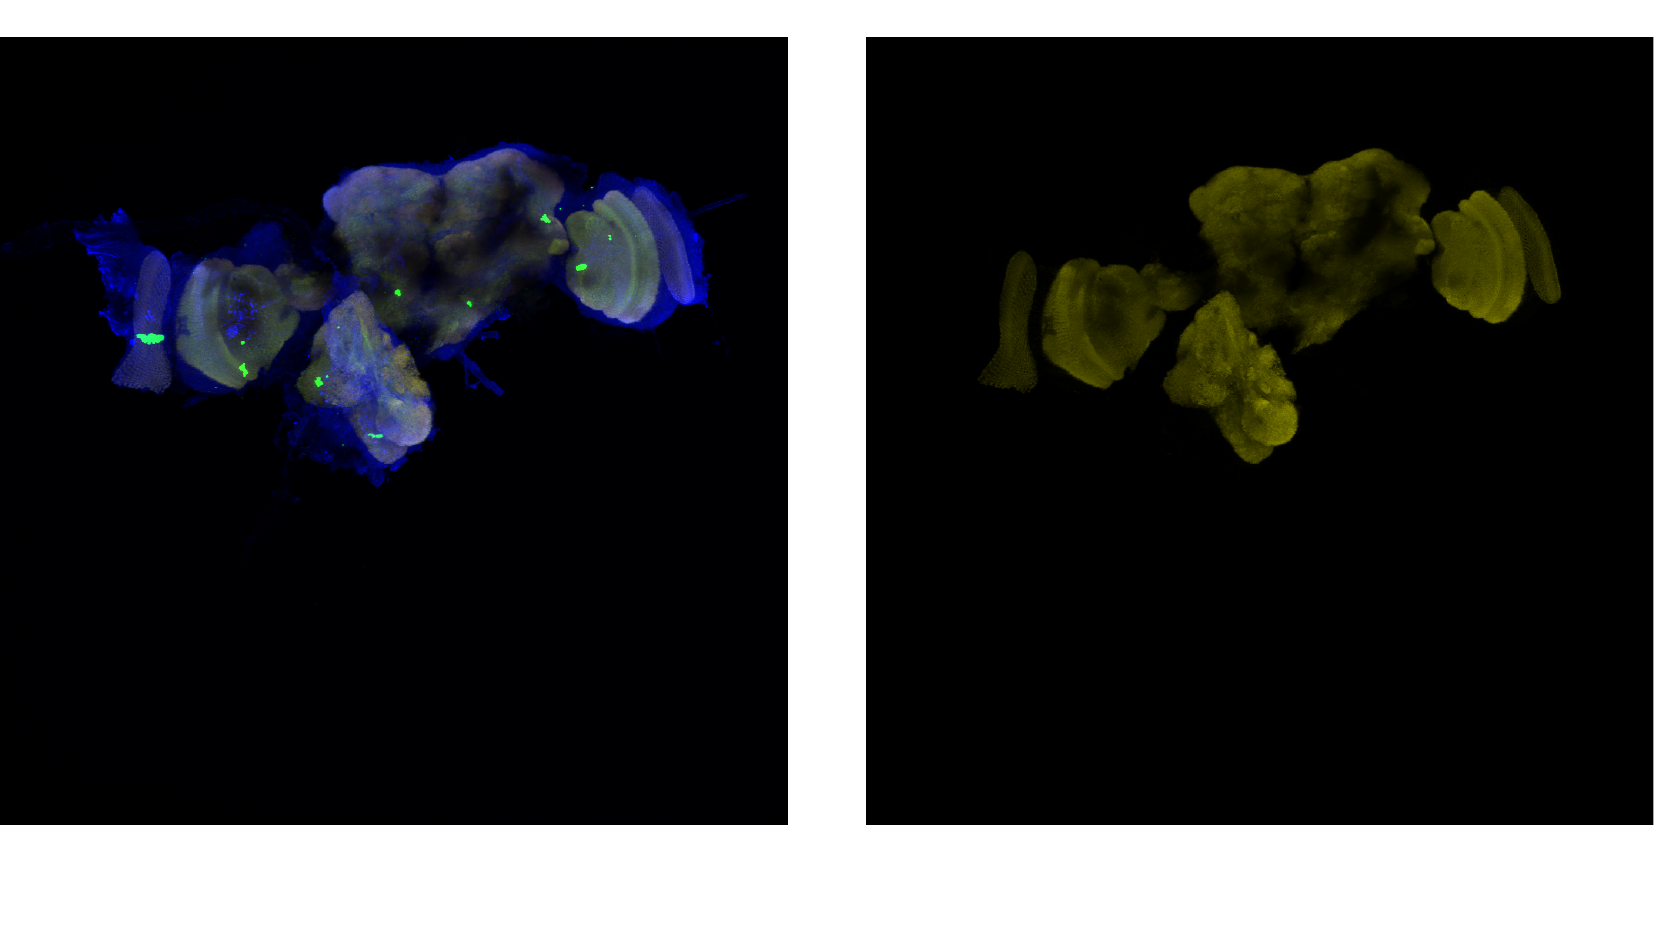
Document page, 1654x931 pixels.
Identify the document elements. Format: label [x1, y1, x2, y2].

picture [0, 37, 788, 826]
picture [866, 37, 1654, 826]
